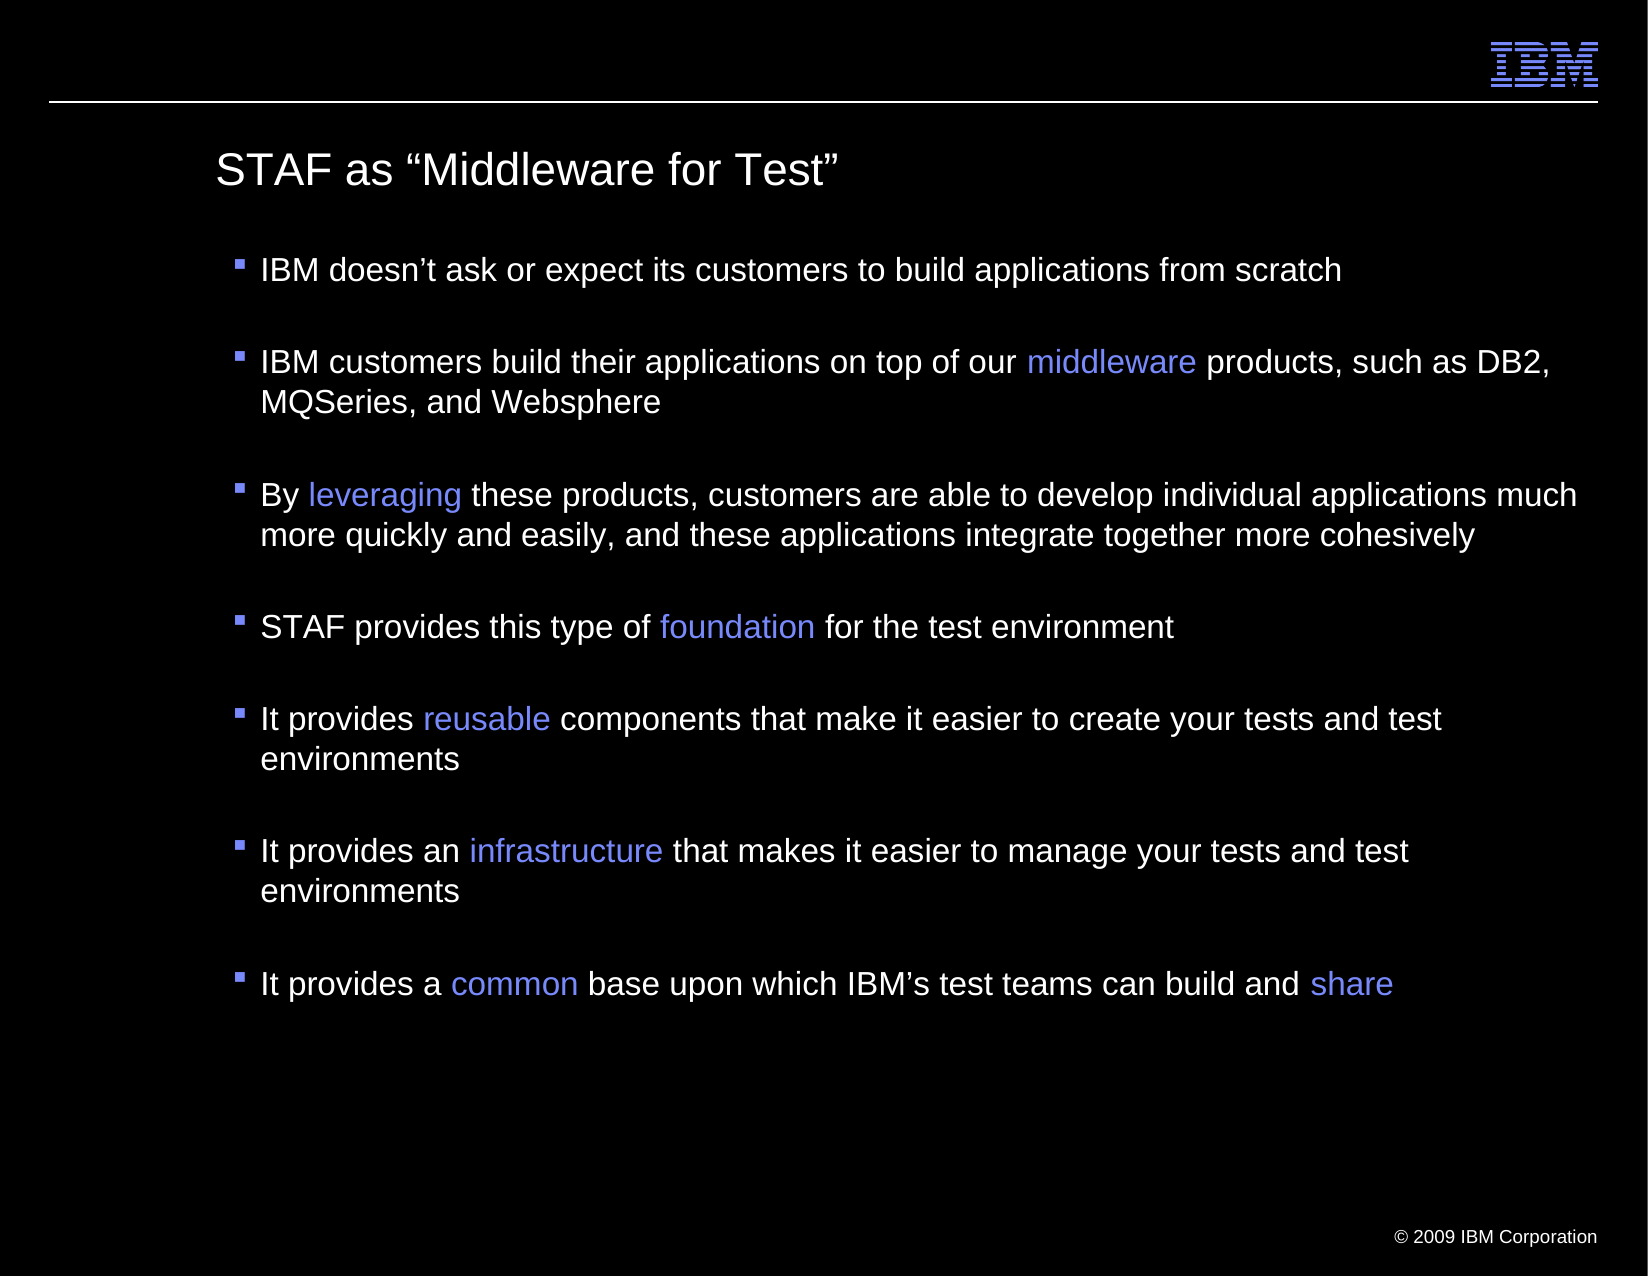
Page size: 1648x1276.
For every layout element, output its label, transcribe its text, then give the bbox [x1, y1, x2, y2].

title STAF as “Middleware for Test” [198, 137, 1648, 231]
text_box IBM doesn’t ask or expect its customers to build applications from scratch IBM customers build their applications on top of our middleware products, such as DB2, MQSeries, and Websphere By leveraging these products, customers are able to develop individual applications much more quickly and easily, and these applications integrate together more cohesively STAF provides this type of foundation for the test environment It provides reusable components that make it easier to create your tests and test environments It provides an infrastructure that makes it easier to manage your tests and test environments It provides a common base upon which IBM’s test teams can build and share [232, 248, 1582, 1276]
picture [1491, 42, 1598, 87]
